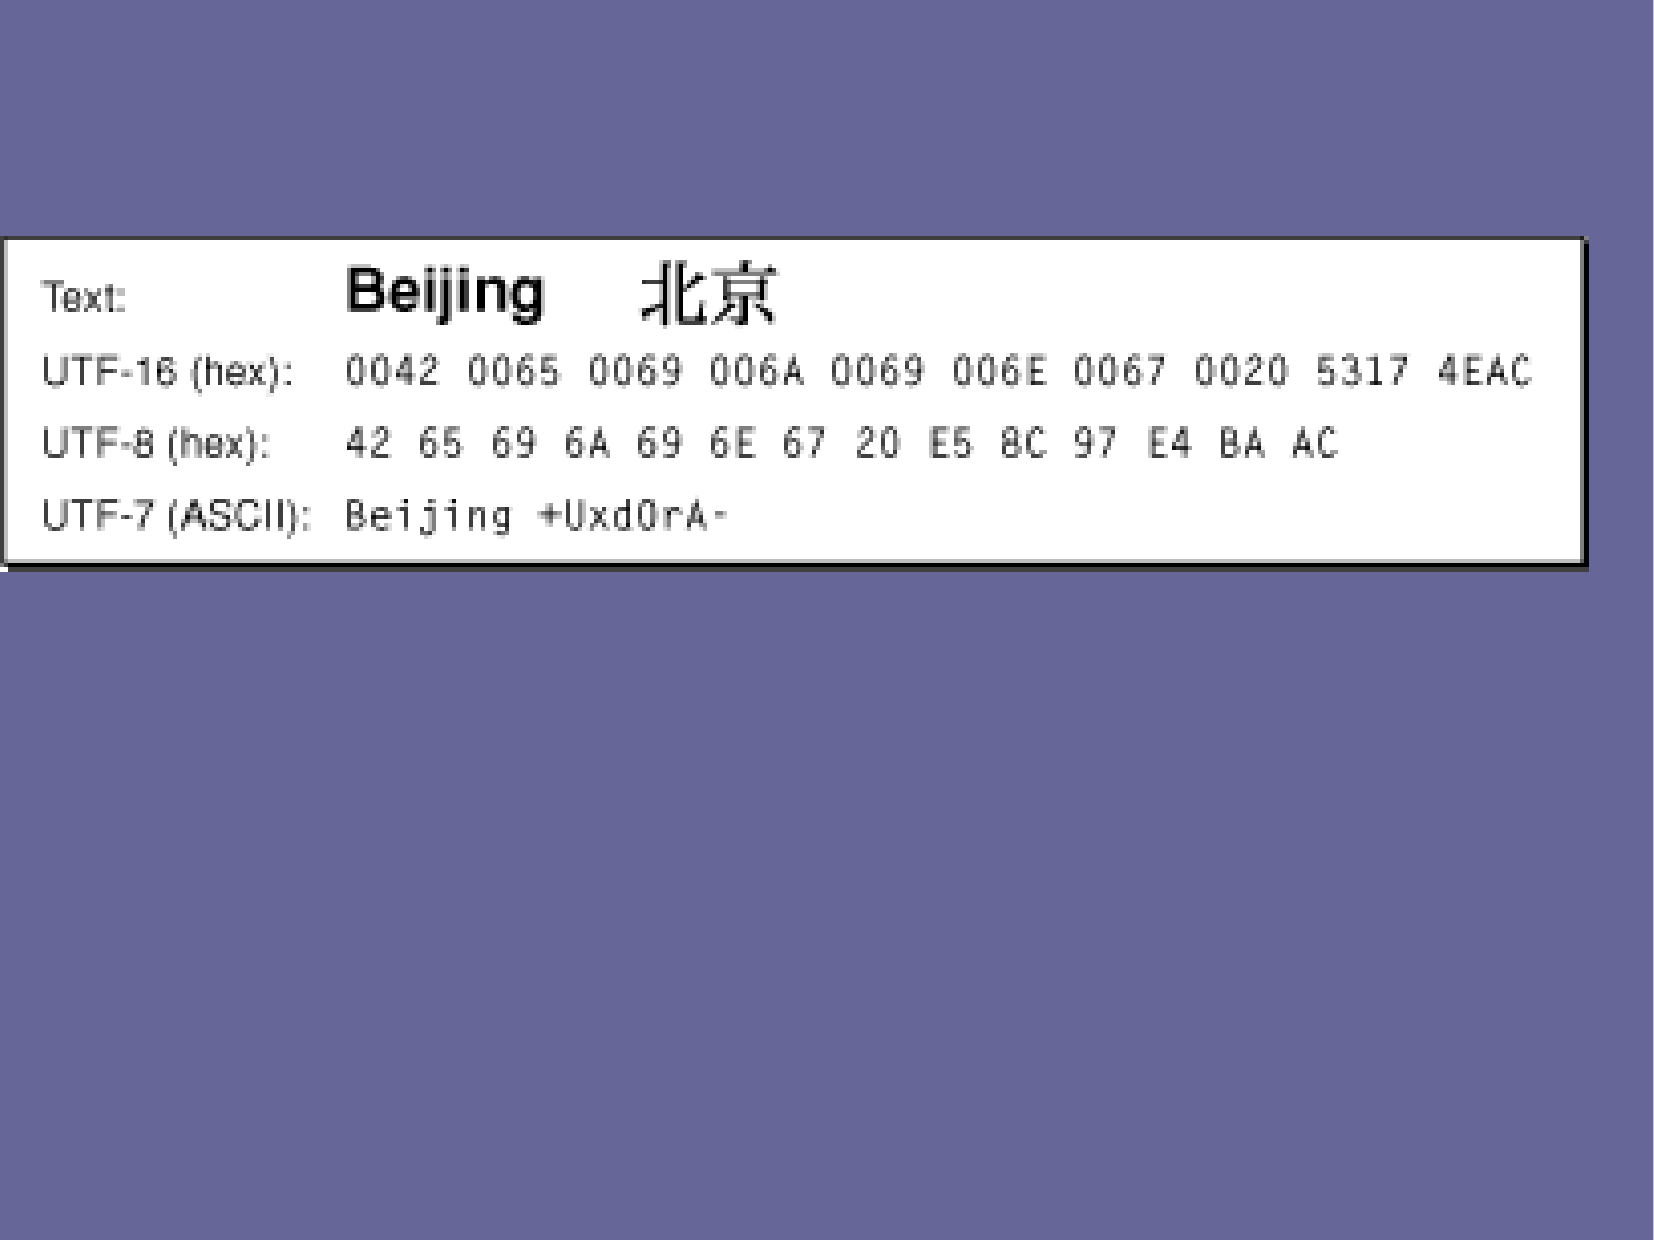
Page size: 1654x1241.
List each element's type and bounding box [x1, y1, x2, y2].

picture [0, 236, 1589, 572]
